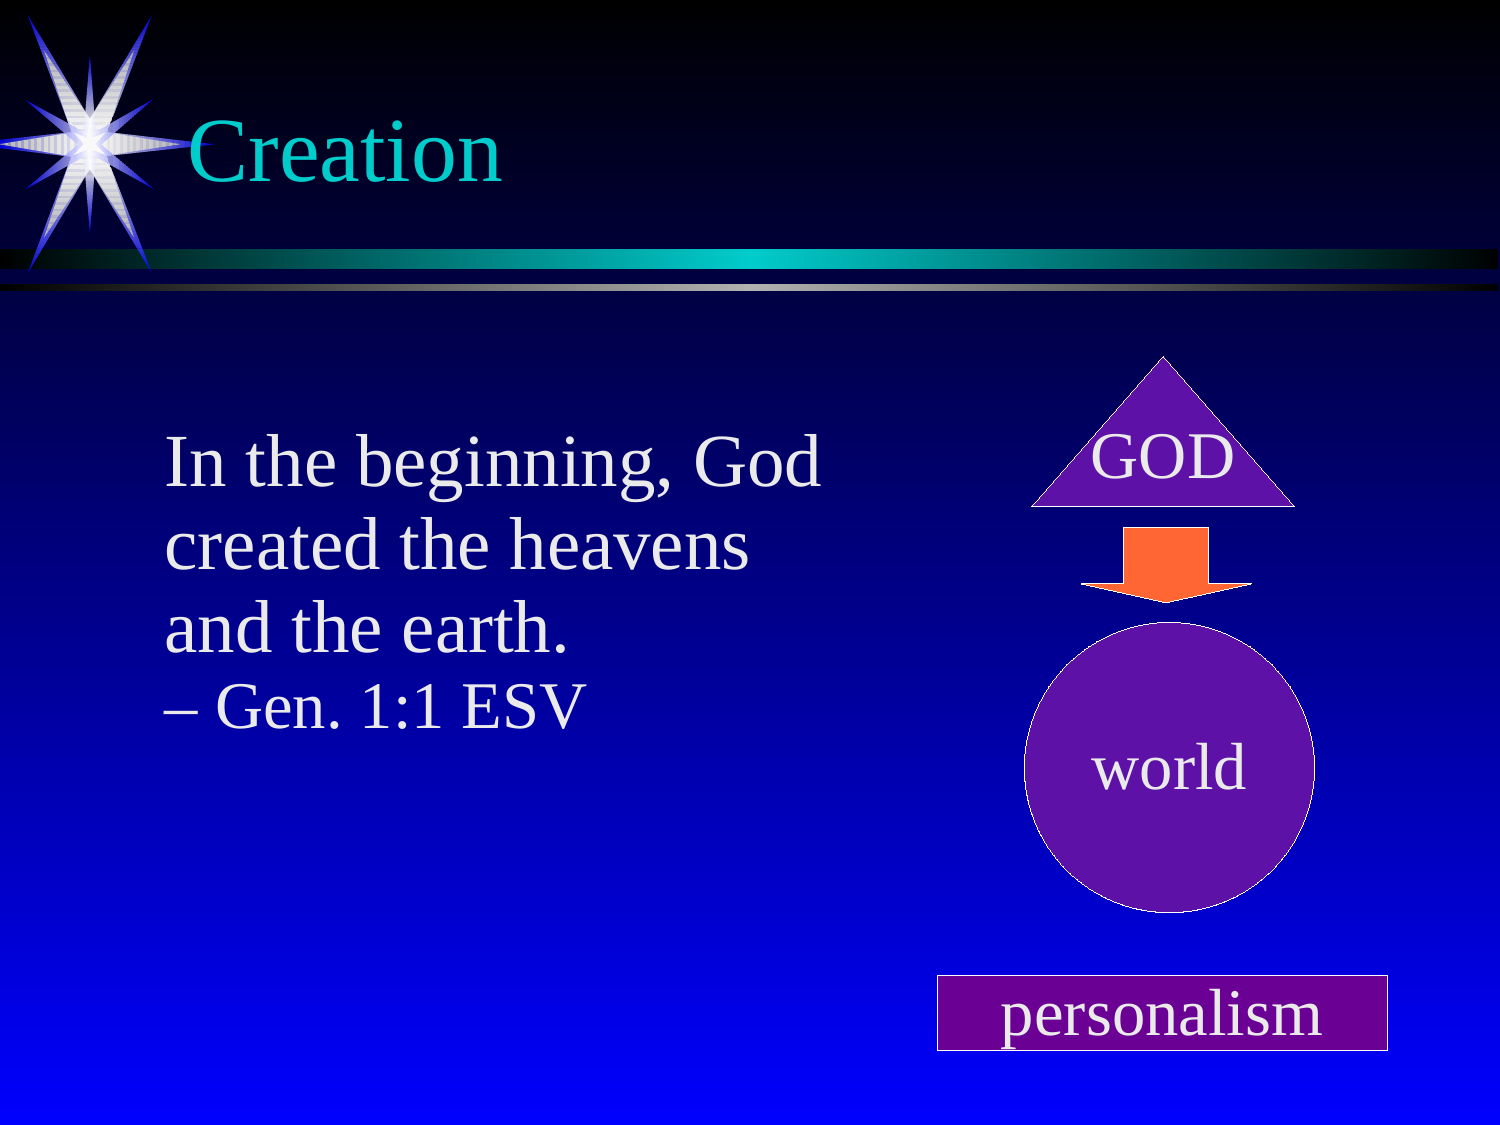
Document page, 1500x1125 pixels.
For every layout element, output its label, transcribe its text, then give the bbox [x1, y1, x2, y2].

text_box personalism [937, 975, 1388, 1051]
text_box world [1024, 622, 1315, 913]
title Creation [187, 63, 1463, 237]
text_box In the beginning, God created the heavens and the earth. – Gen. 1:1 ESV [150, 412, 863, 751]
text_box GOD [1031, 356, 1295, 507]
text_box [1081, 527, 1252, 603]
